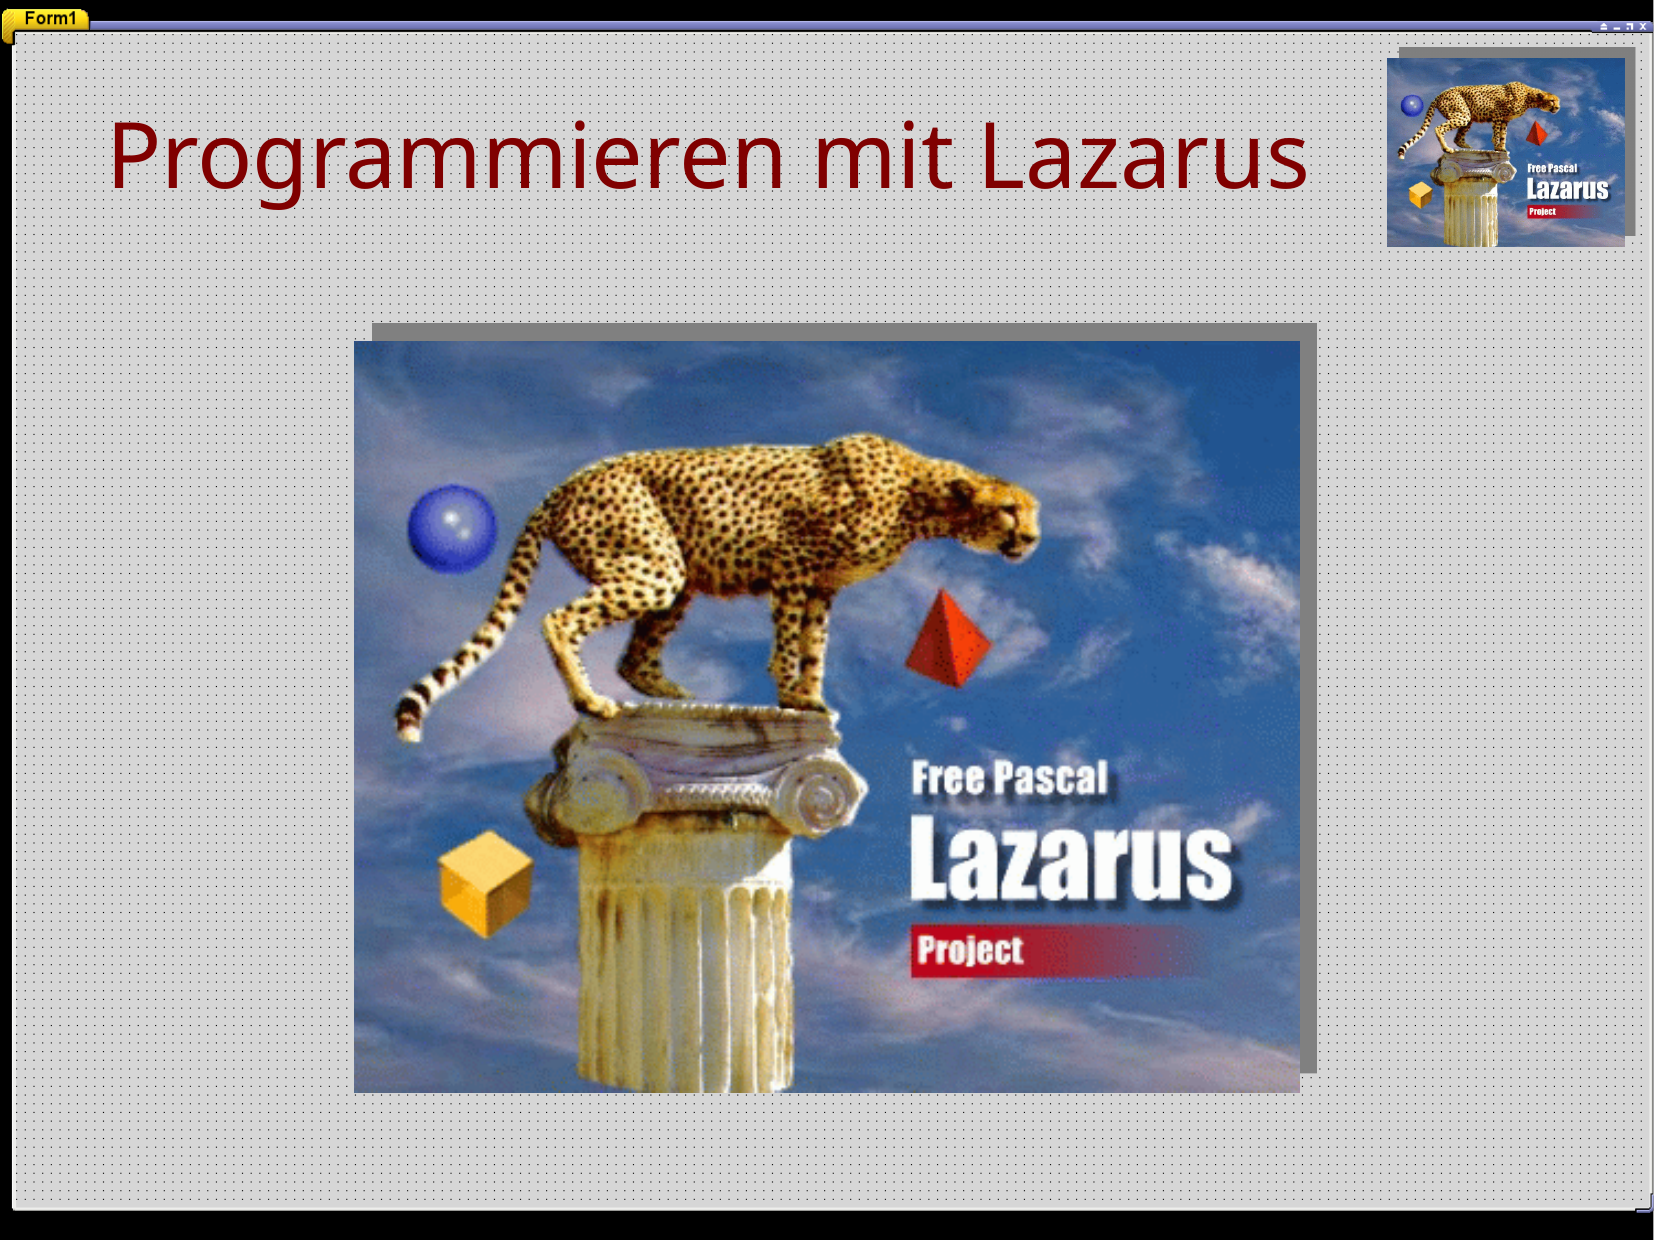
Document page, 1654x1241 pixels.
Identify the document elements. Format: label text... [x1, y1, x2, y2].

title Programmieren mit Lazarus [29, 49, 1388, 257]
picture [2, 8, 1654, 1213]
